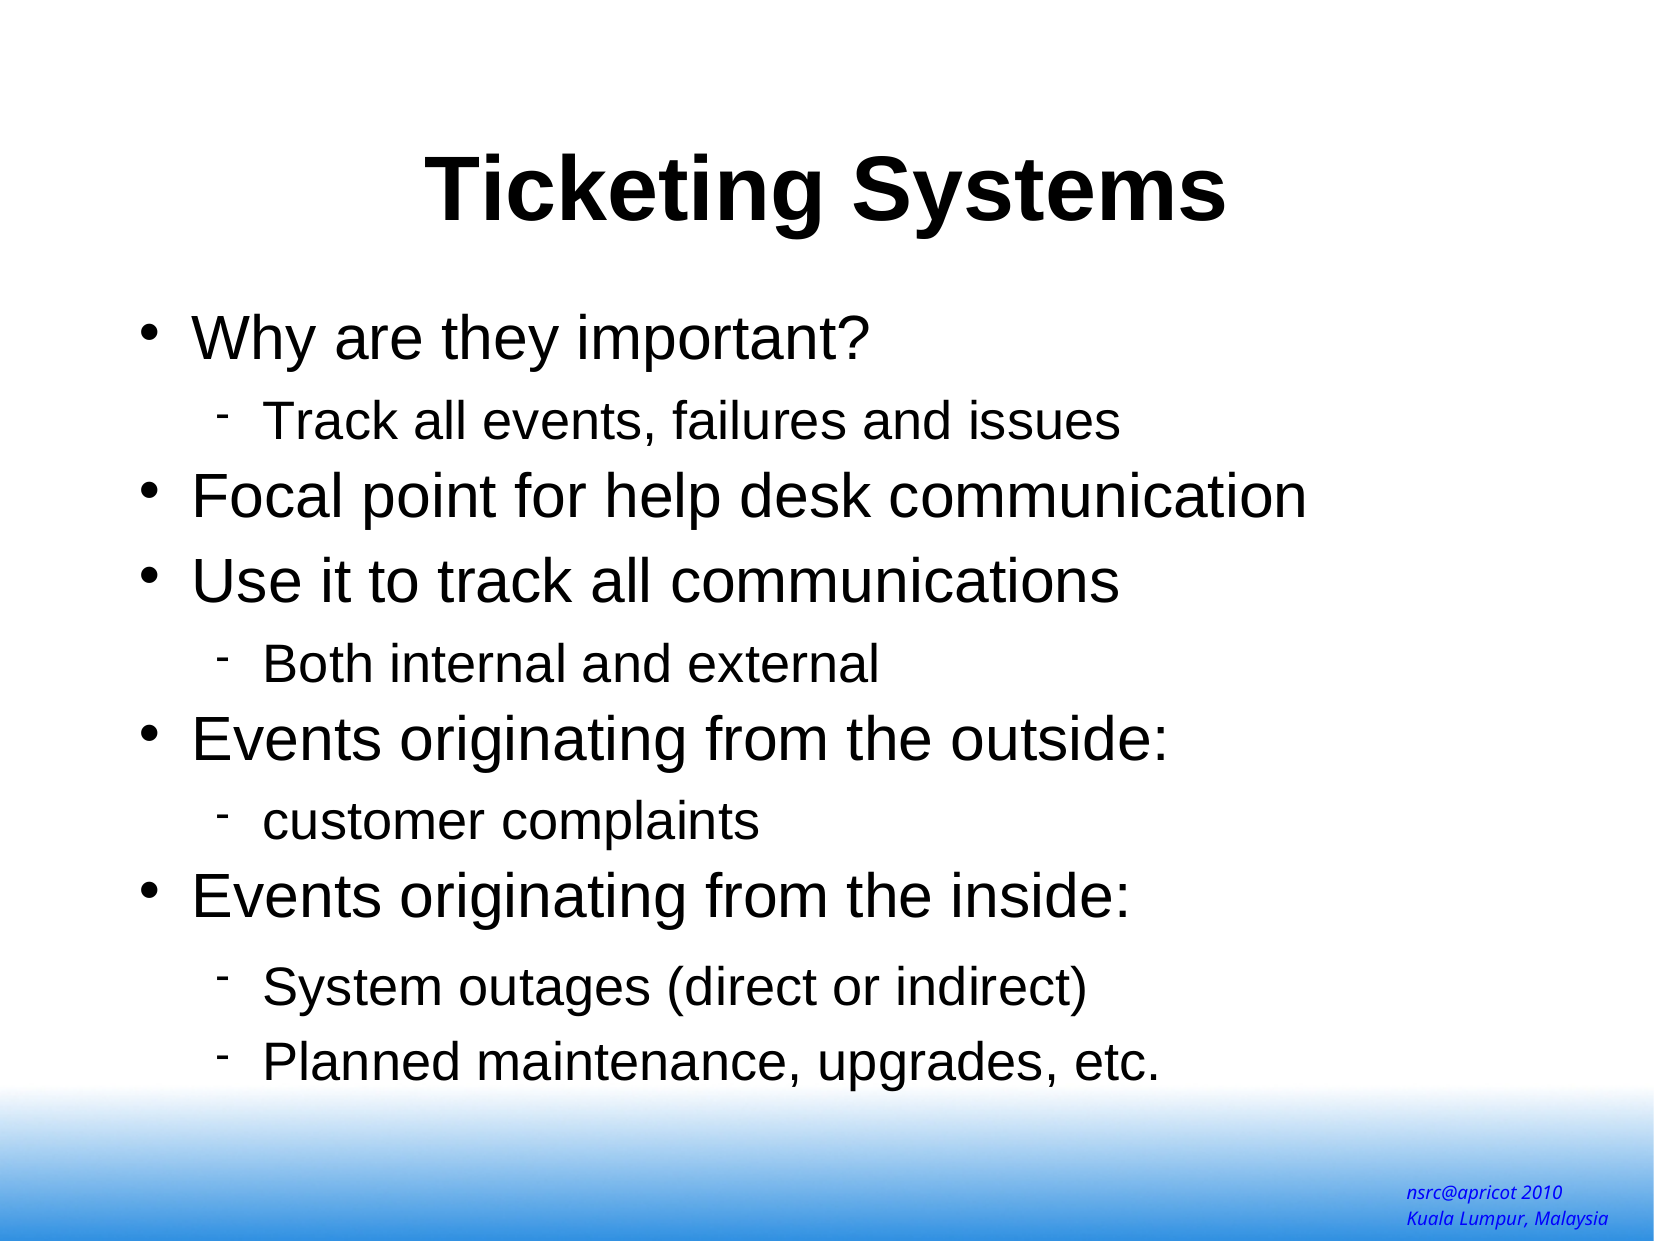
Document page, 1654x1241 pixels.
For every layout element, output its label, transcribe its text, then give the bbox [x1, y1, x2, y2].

list Why are they important? Track all events, failures and issues Focal point for help desk communication Use it to track all communications Both internal and external Events originating from the outside: customer complaints Events originating from the inside: System outages (direct or indirect)‏ Planned maintenance, upgrades, etc. [121, 315, 1533, 1094]
picture [0, 1083, 1654, 1241]
title Ticketing Systems [121, 78, 1533, 299]
